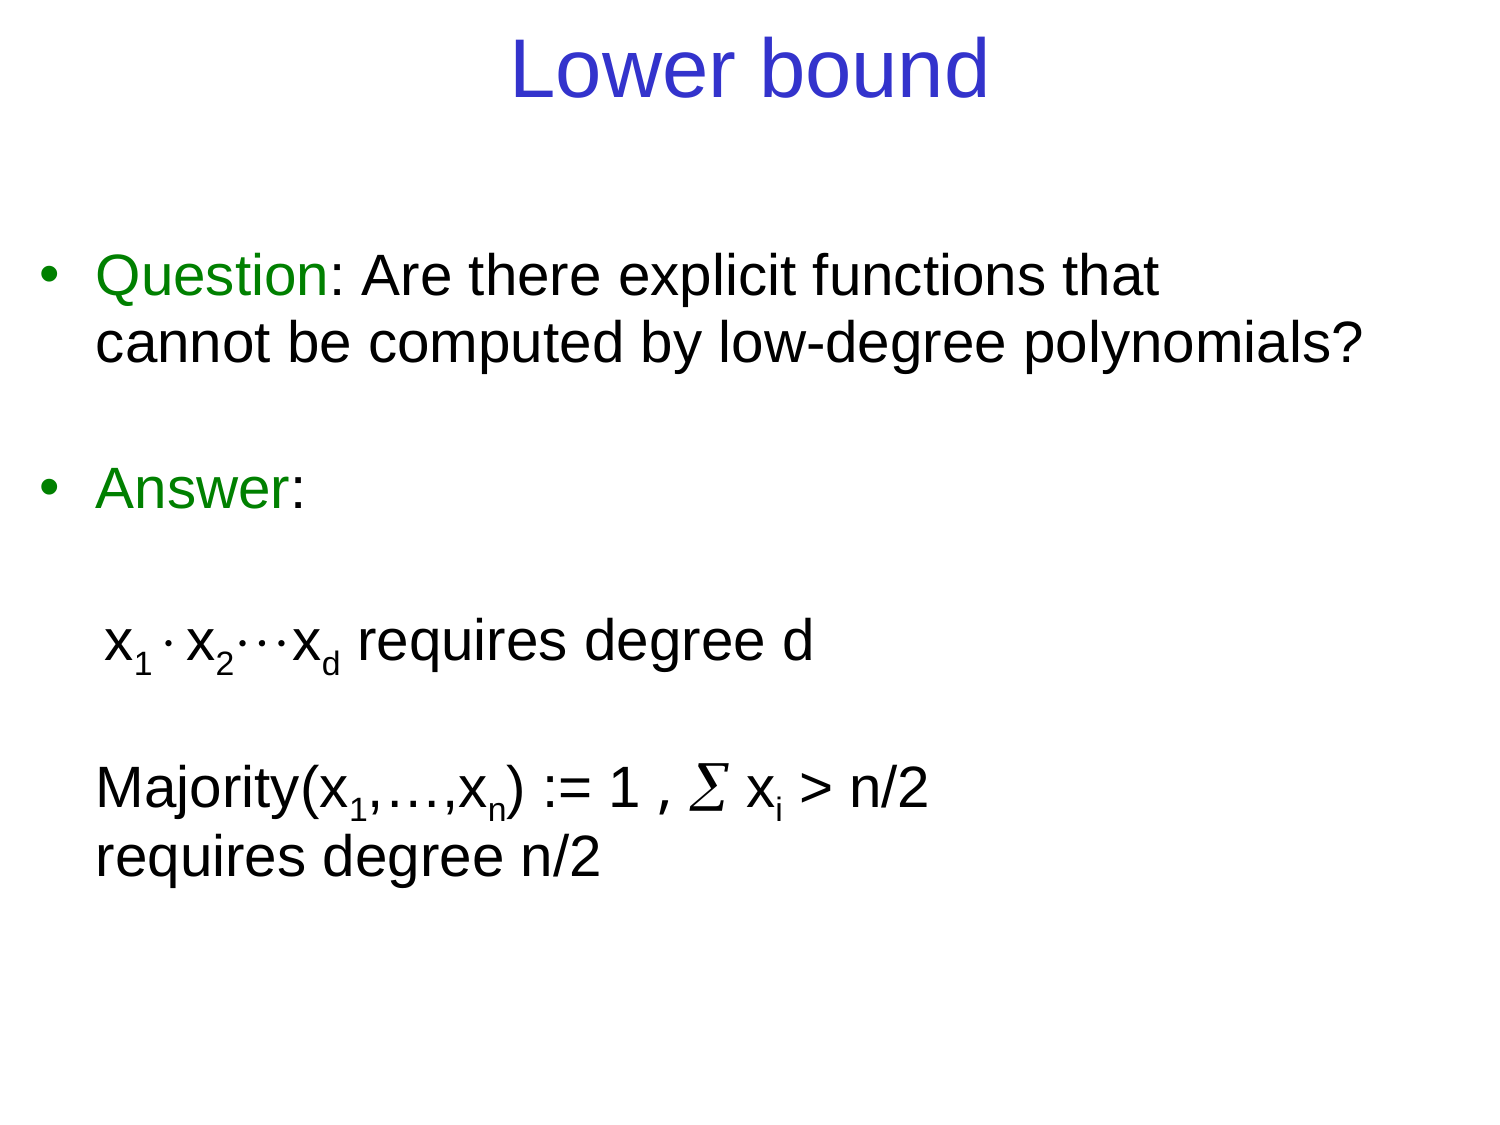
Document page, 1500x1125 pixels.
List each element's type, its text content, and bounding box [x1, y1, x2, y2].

title Lower bound [0, 0, 1500, 163]
list Question: Are there explicit functions that cannot be computed by low-degree polynomials? Answer: x1x2xd requires degree d Majority(x1,…,xn) := 1 ,  xi > n/2 requires degree n/2 [24, 163, 1500, 1088]
